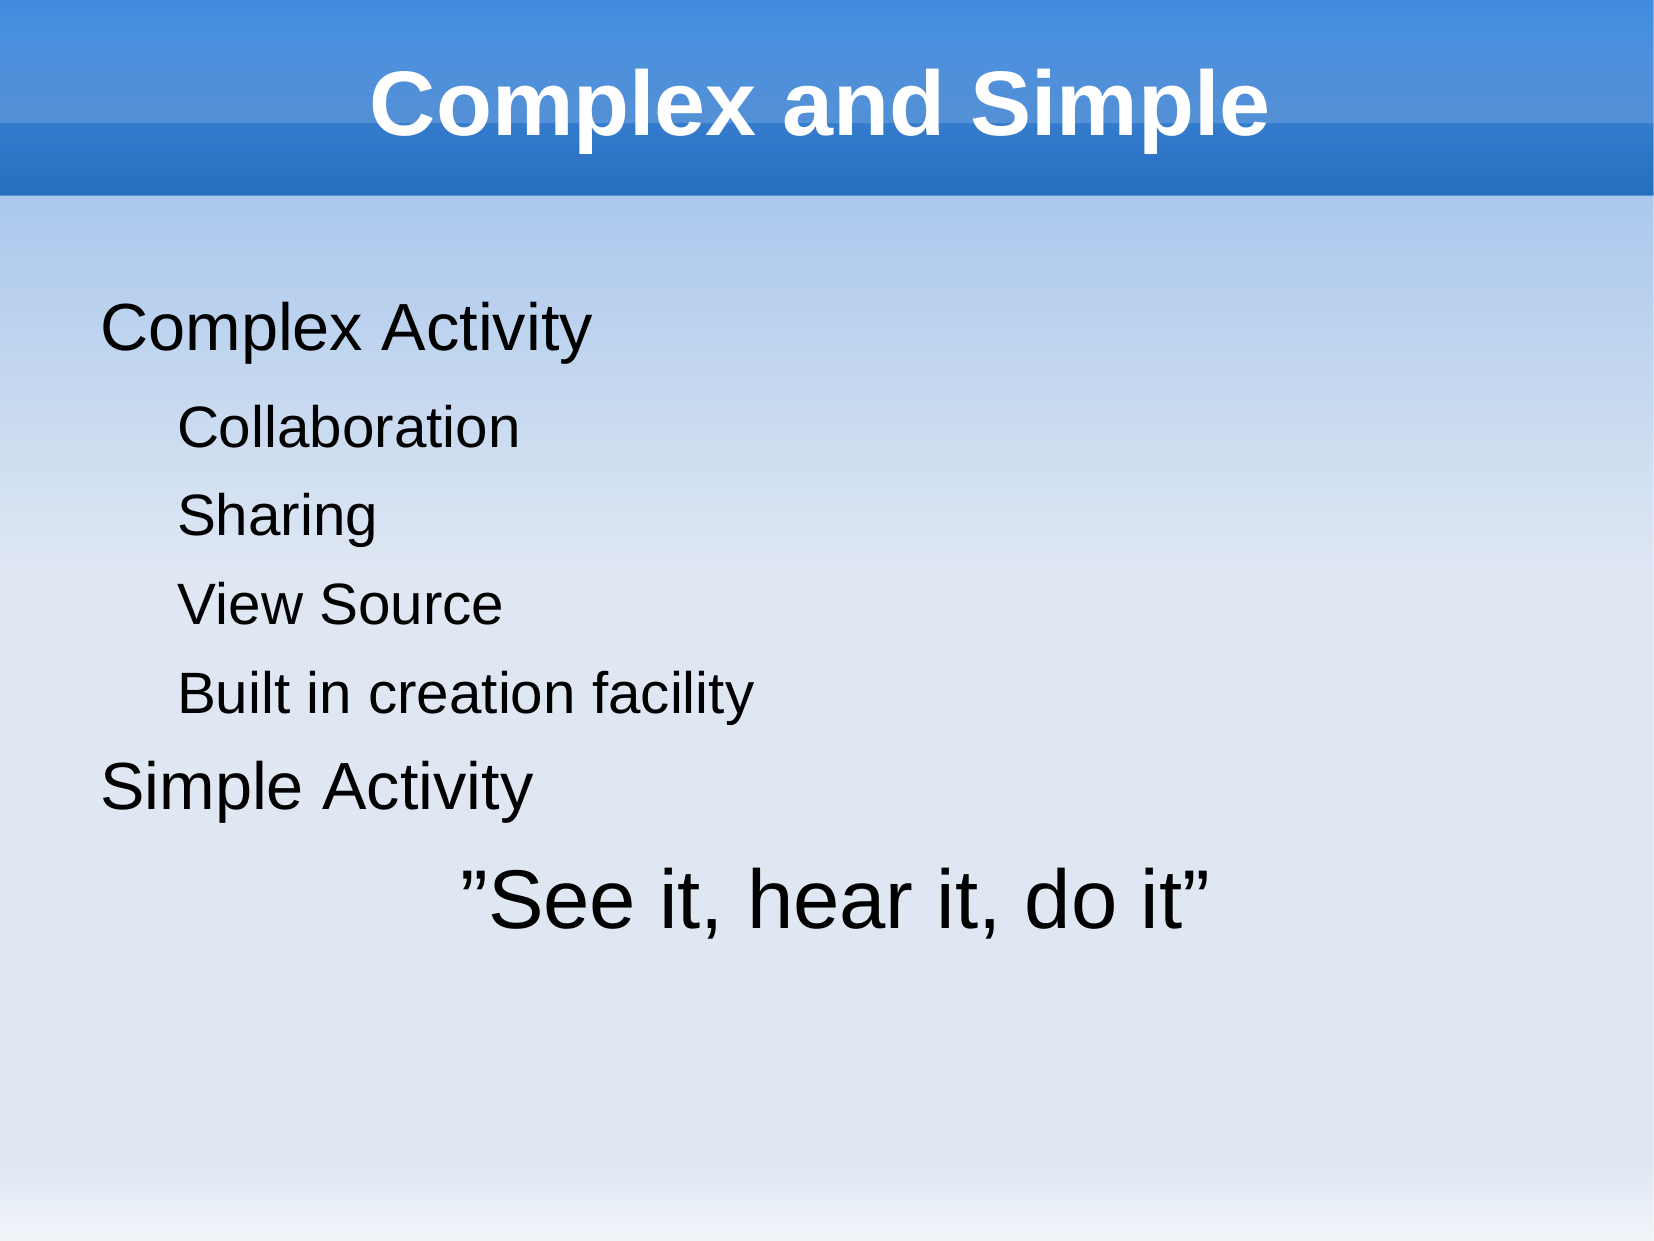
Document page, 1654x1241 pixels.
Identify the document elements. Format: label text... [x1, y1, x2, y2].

list Complex Activity Collaboration Sharing View Source Built in creation facility Simple Activity ”See it, hear it, do it” [82, 290, 1571, 1094]
title Complex and Simple [76, 7, 1565, 200]
picture [0, 0, 1654, 1241]
